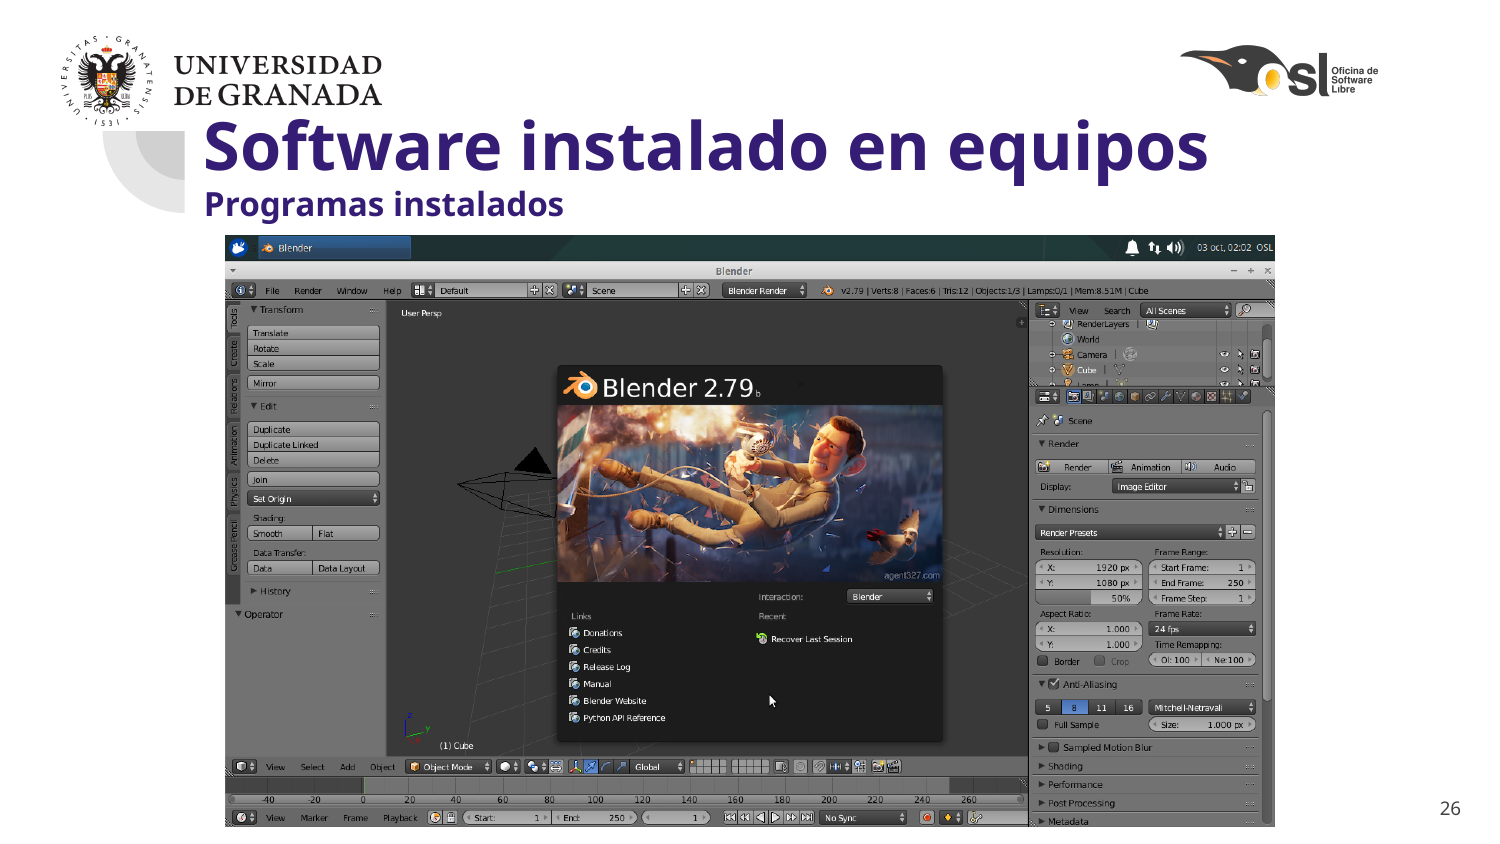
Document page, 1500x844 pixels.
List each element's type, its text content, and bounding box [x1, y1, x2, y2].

title Software instalado en equipos Programas instalados [188, 106, 1343, 221]
slide_number <número> [1386, 777, 1477, 842]
picture [1176, 25, 1404, 115]
picture [225, 235, 1275, 827]
picture [61, 36, 382, 126]
